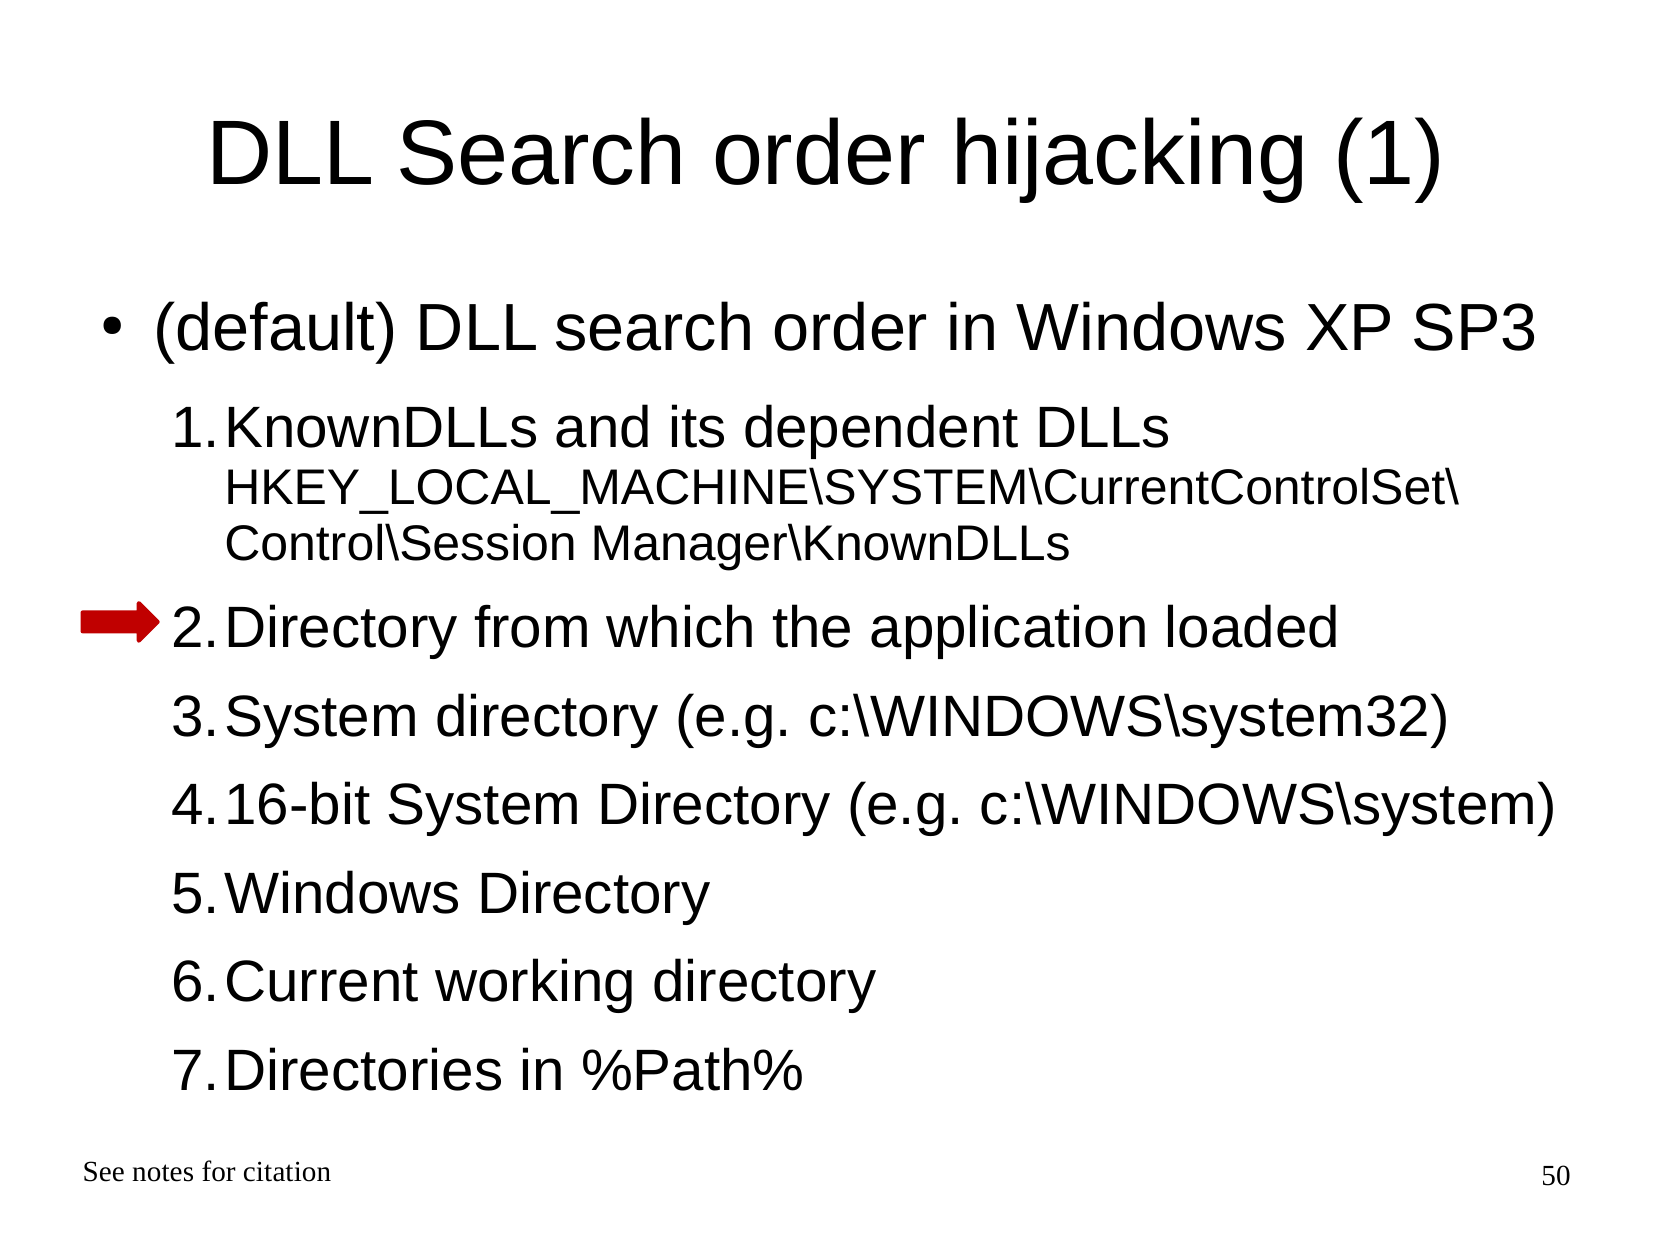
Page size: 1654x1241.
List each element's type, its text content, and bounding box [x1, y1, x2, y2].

list (default) DLL search order in Windows XP SP3 KnownDLLs and its dependent DLLs HKEY_LOCAL_MACHINE\SYSTEM\CurrentControlSet\Control\Session Manager\KnownDLLs Directory from which the application loaded System directory (e.g. c:\WINDOWS\system32) 16-bit System Directory (e.g. c:\WINDOWS\system) Windows Directory Current working directory Directories in %Path% [82, 290, 1576, 1126]
text_box [82, 603, 158, 641]
title DLL Search order hijacking (1) [82, 49, 1571, 257]
